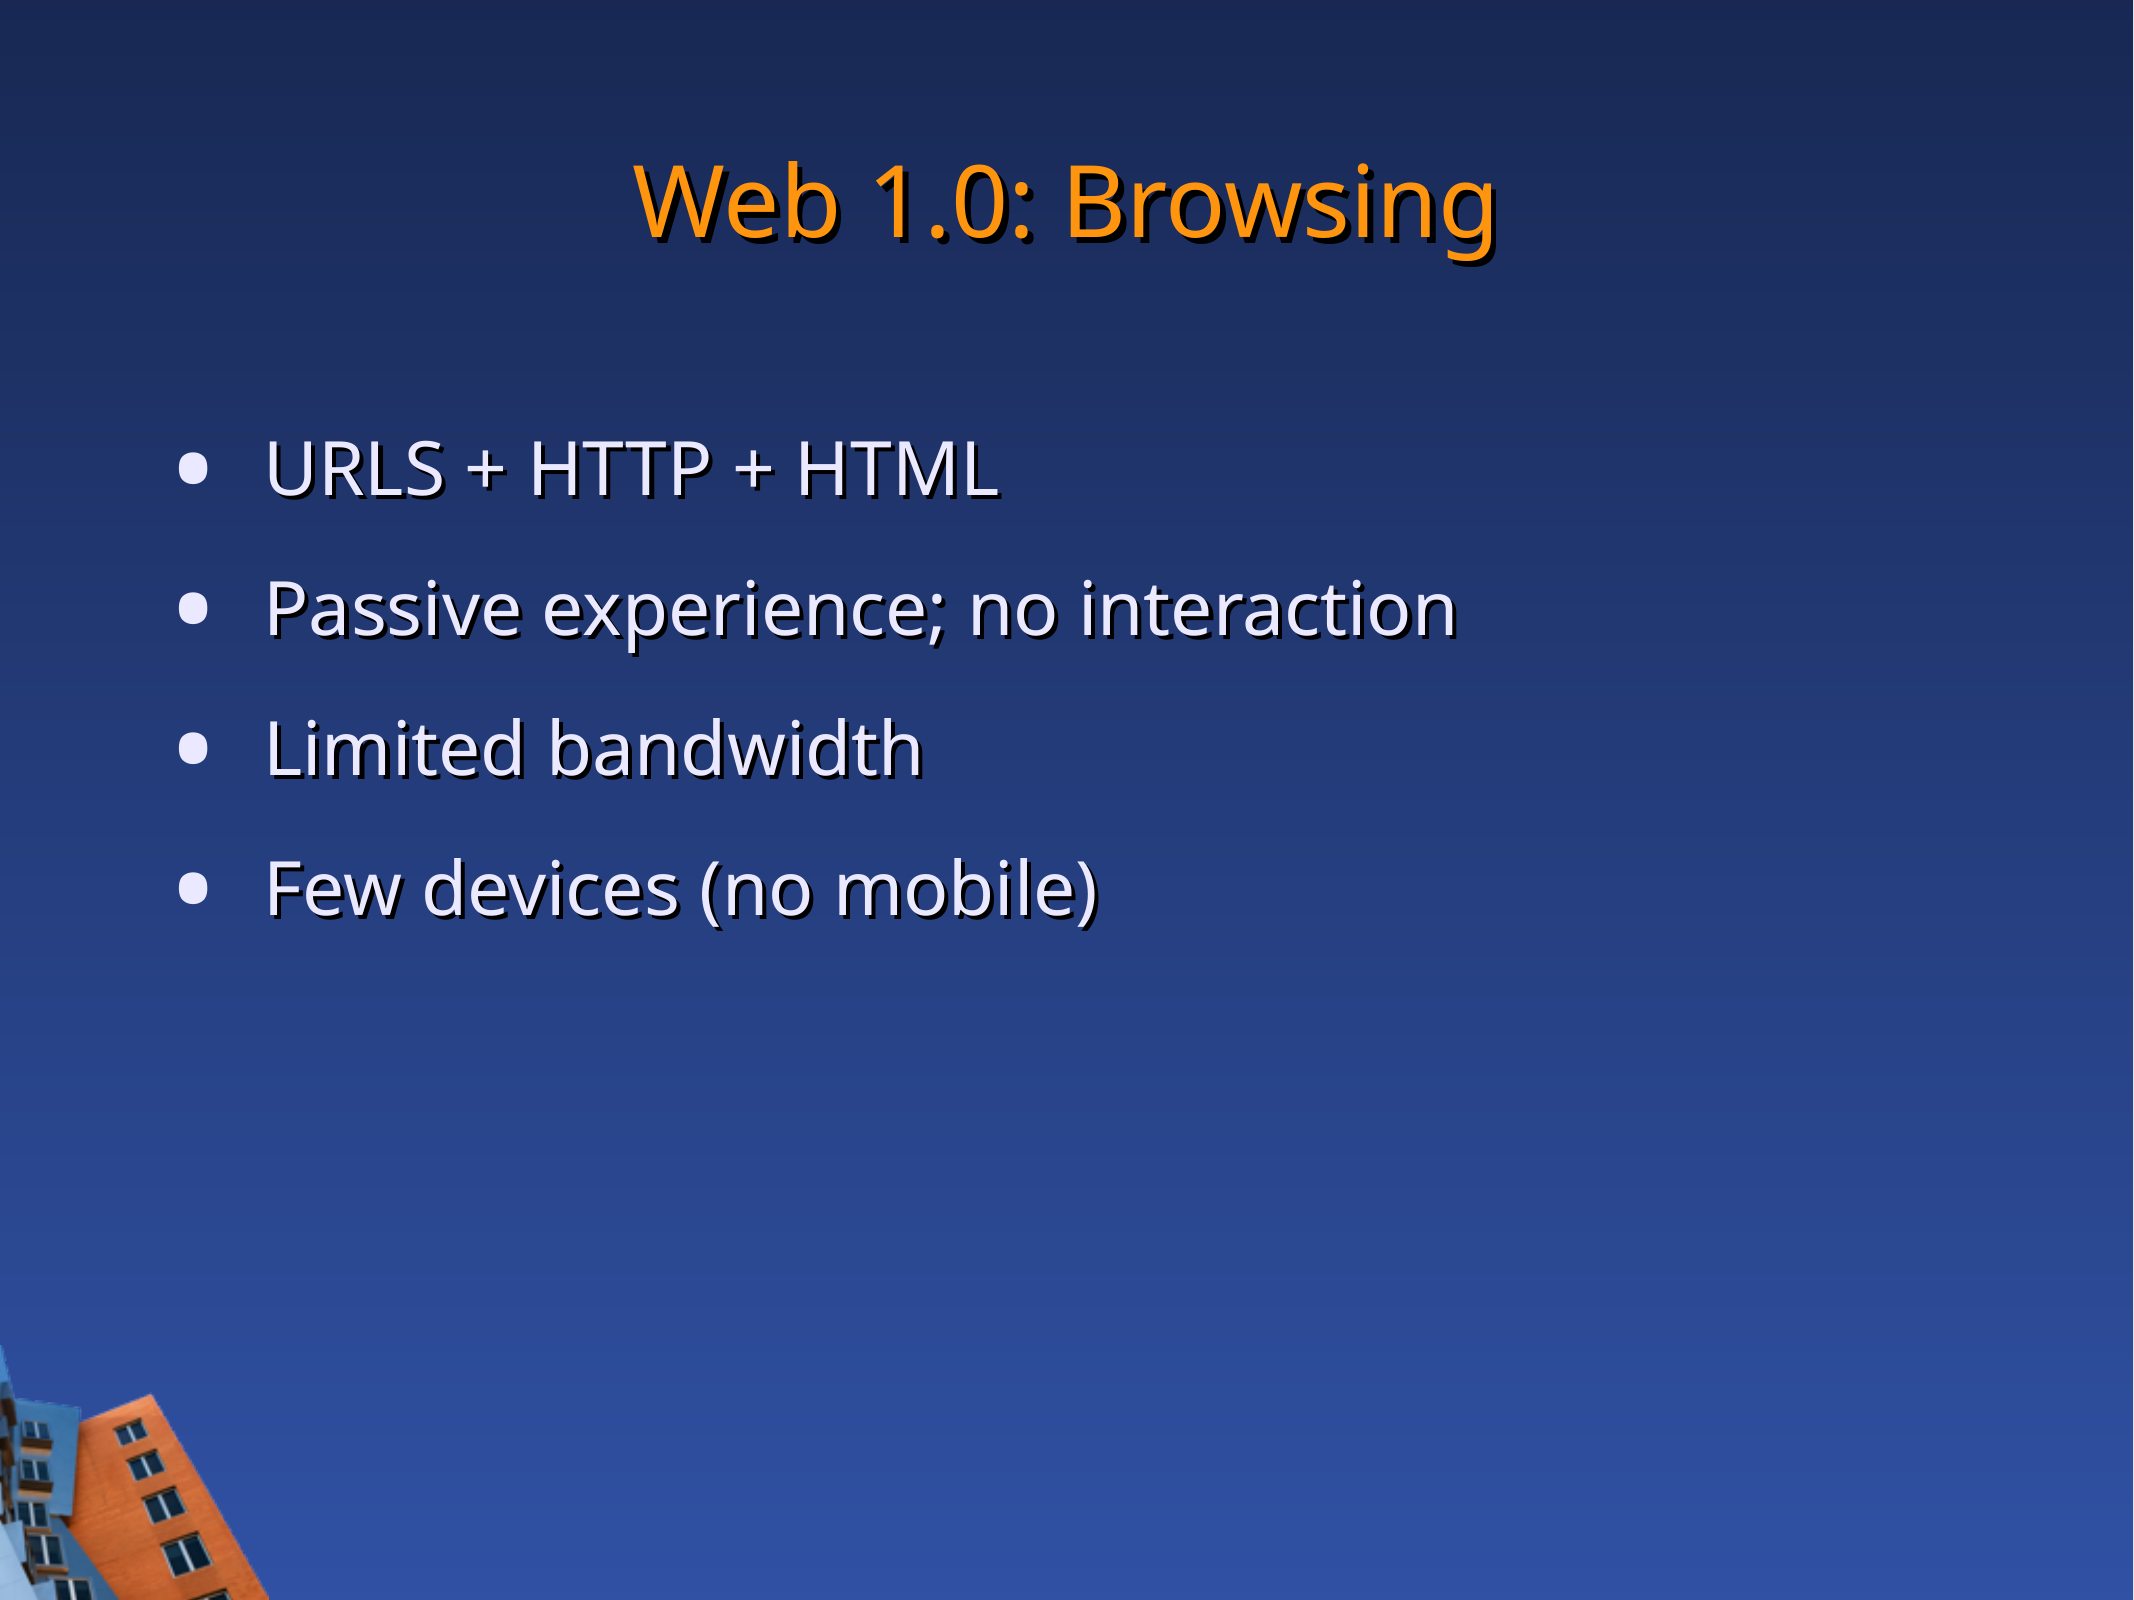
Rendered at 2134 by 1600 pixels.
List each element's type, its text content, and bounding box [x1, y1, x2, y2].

list URLS + HTTP + HTML Passive experience; no interaction Limited bandwidth Few devices (no mobile) [117, 420, 2038, 1477]
picture [0, 1345, 269, 1600]
title Web 1.0: Browsing [106, 63, 2027, 331]
